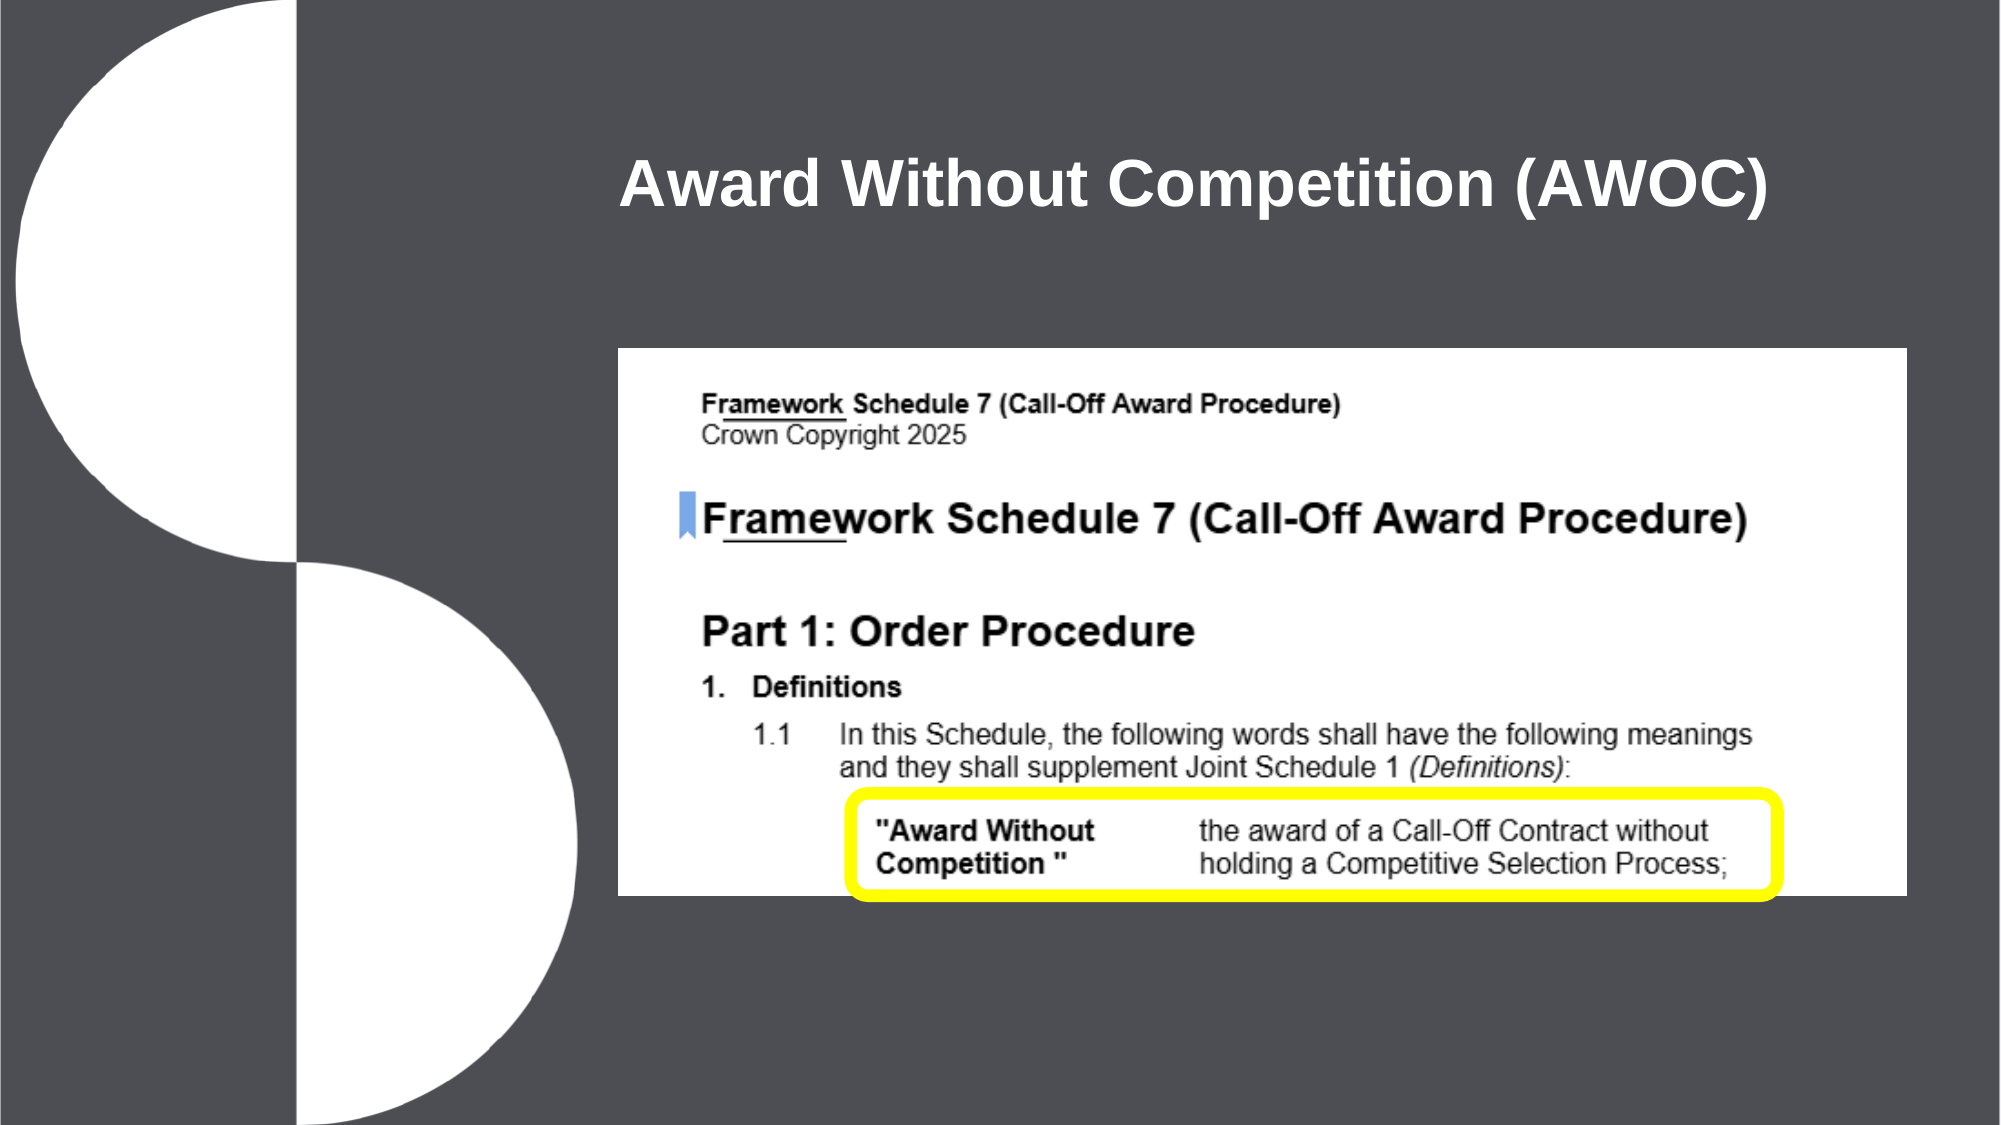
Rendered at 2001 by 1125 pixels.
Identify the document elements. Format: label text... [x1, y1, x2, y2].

picture [858, 800, 1771, 889]
picture [618, 349, 1907, 896]
title Award Without Competition (AWOC) [618, 139, 1854, 341]
